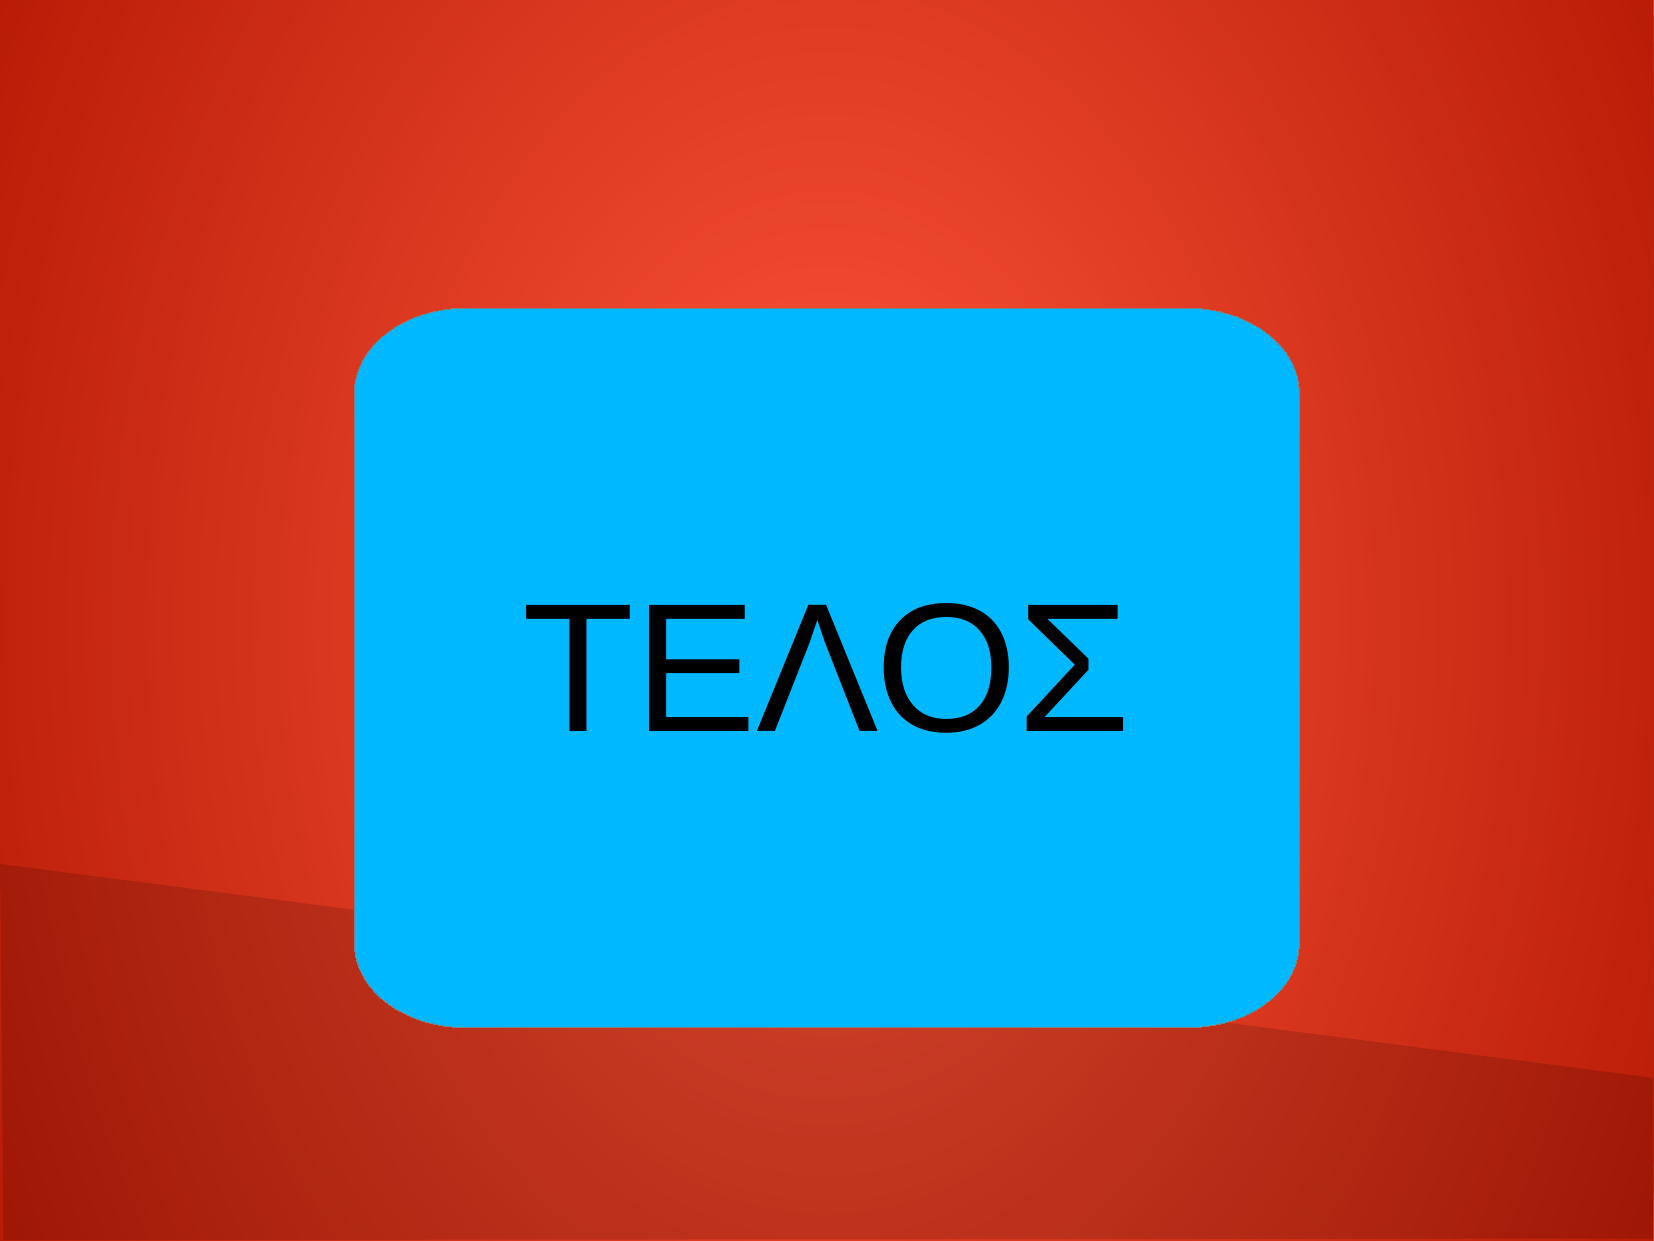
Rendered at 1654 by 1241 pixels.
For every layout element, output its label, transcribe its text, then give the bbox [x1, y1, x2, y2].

text_box ΤΕΛΟΣ [354, 308, 1300, 1028]
